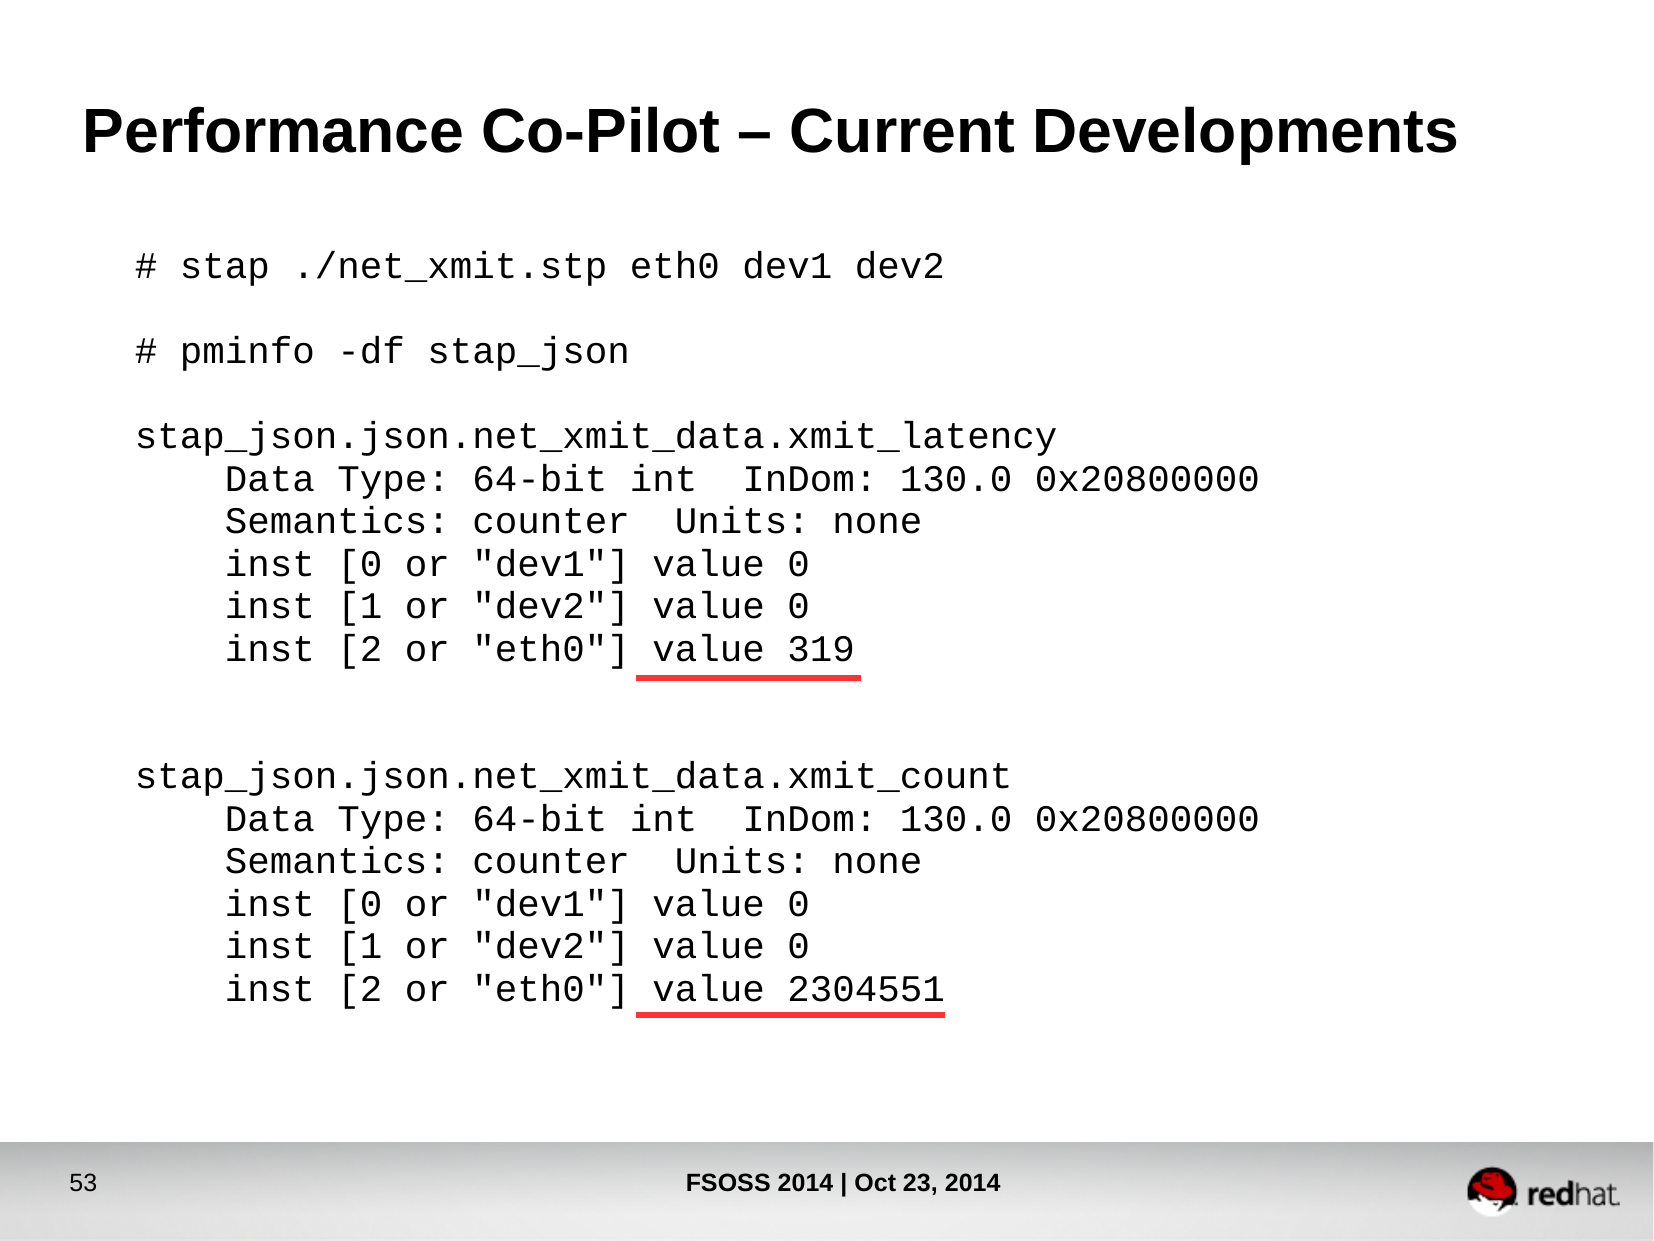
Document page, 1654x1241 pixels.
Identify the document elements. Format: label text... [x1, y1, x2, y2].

text_box # stap ./net_xmit.stp eth0 dev1 dev2 # pminfo -df stap_json stap_json.json.net_xmit_data.xmit_latency Data Type: 64-bit int InDom: 130.0 0x20800000 Semantics: counter Units: none inst [0 or "dev1"] value 0 inst [1 or "dev2"] value 0 inst [2 or "eth0"] value 319 stap_json.json.net_xmit_data.xmit_count Data Type: 64-bit int InDom: 130.0 0x20800000 Semantics: counter Units: none inst [0 or "dev1"] value 0 inst [1 or "dev2"] value 0 inst [2 or "eth0"] value 2304551 [120, 240, 1411, 1063]
picture [0, 1142, 1654, 1241]
title Performance Co-Pilot – Current Developments [82, 37, 1571, 226]
